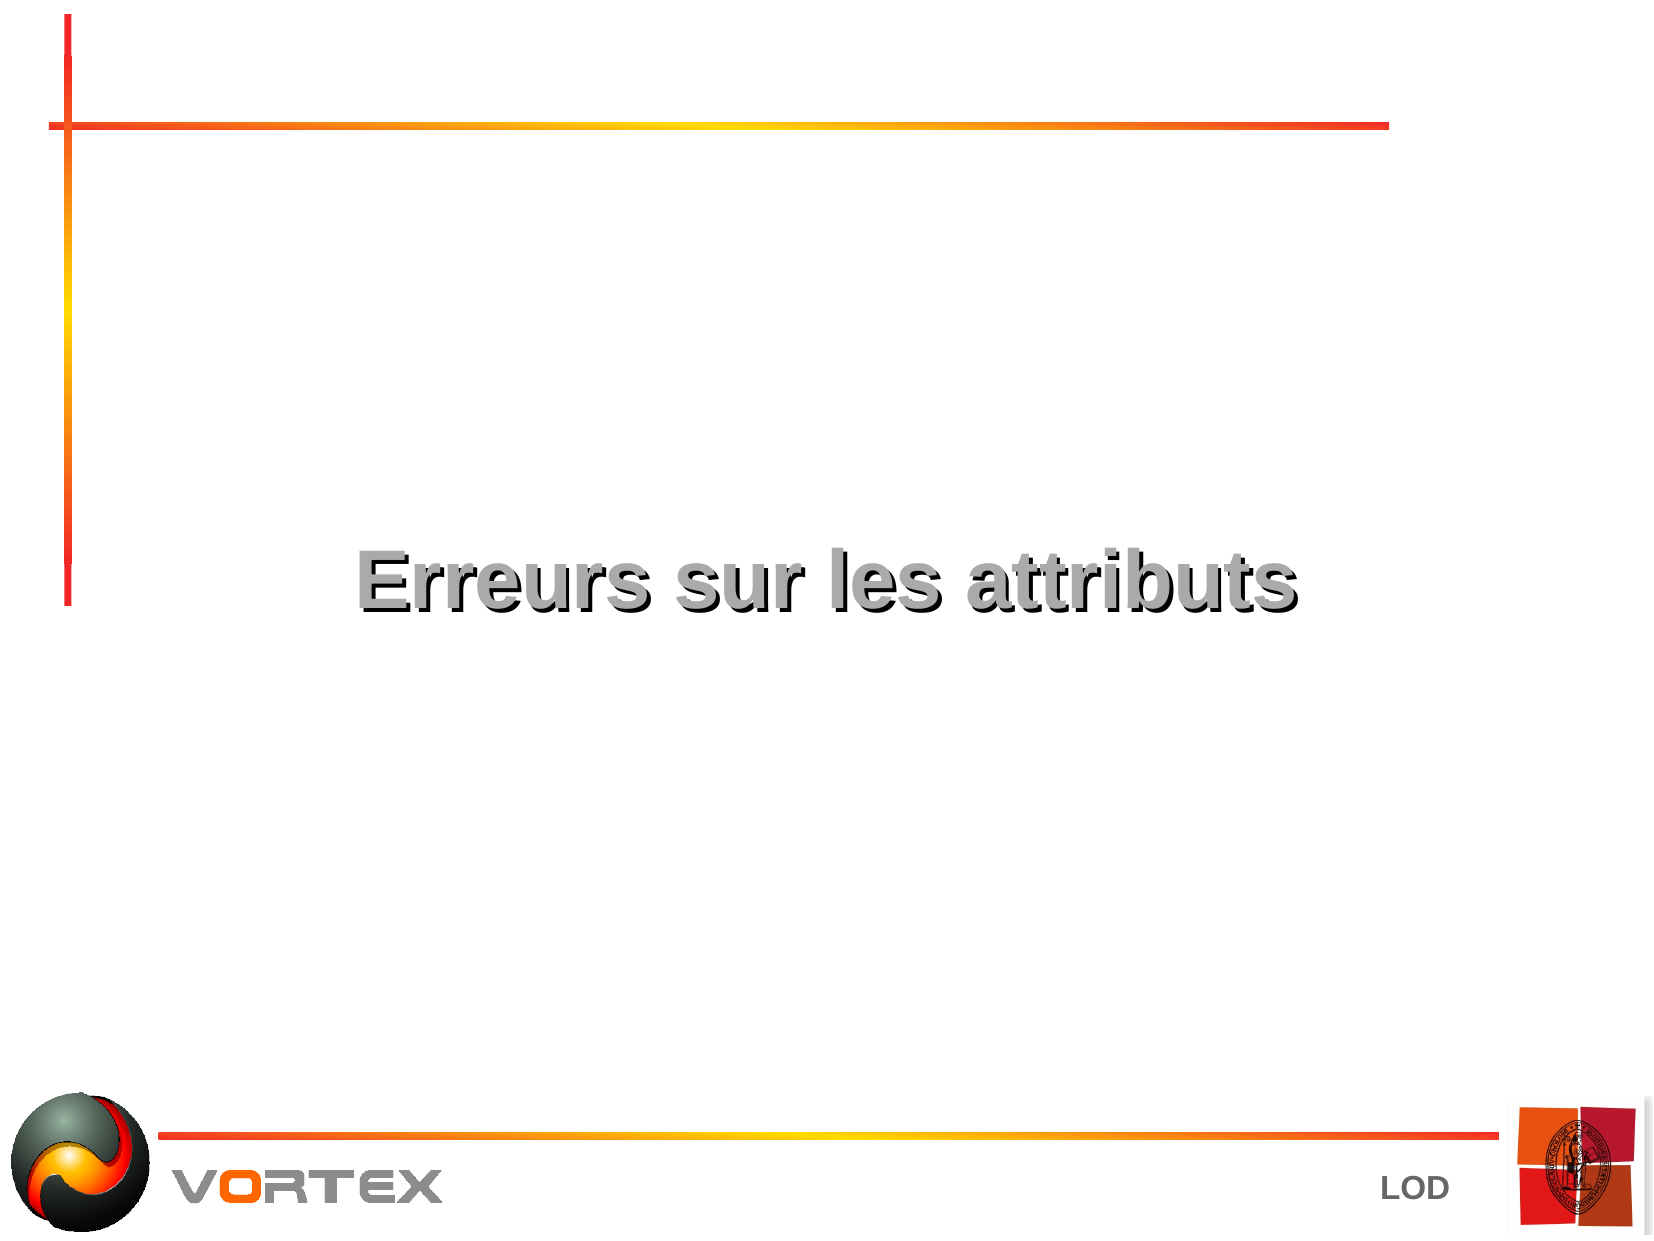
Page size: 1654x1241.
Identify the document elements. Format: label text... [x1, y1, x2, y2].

picture [11, 1092, 443, 1232]
picture [1505, 1096, 1653, 1235]
title Erreurs sur les attributs [0, 520, 1654, 725]
